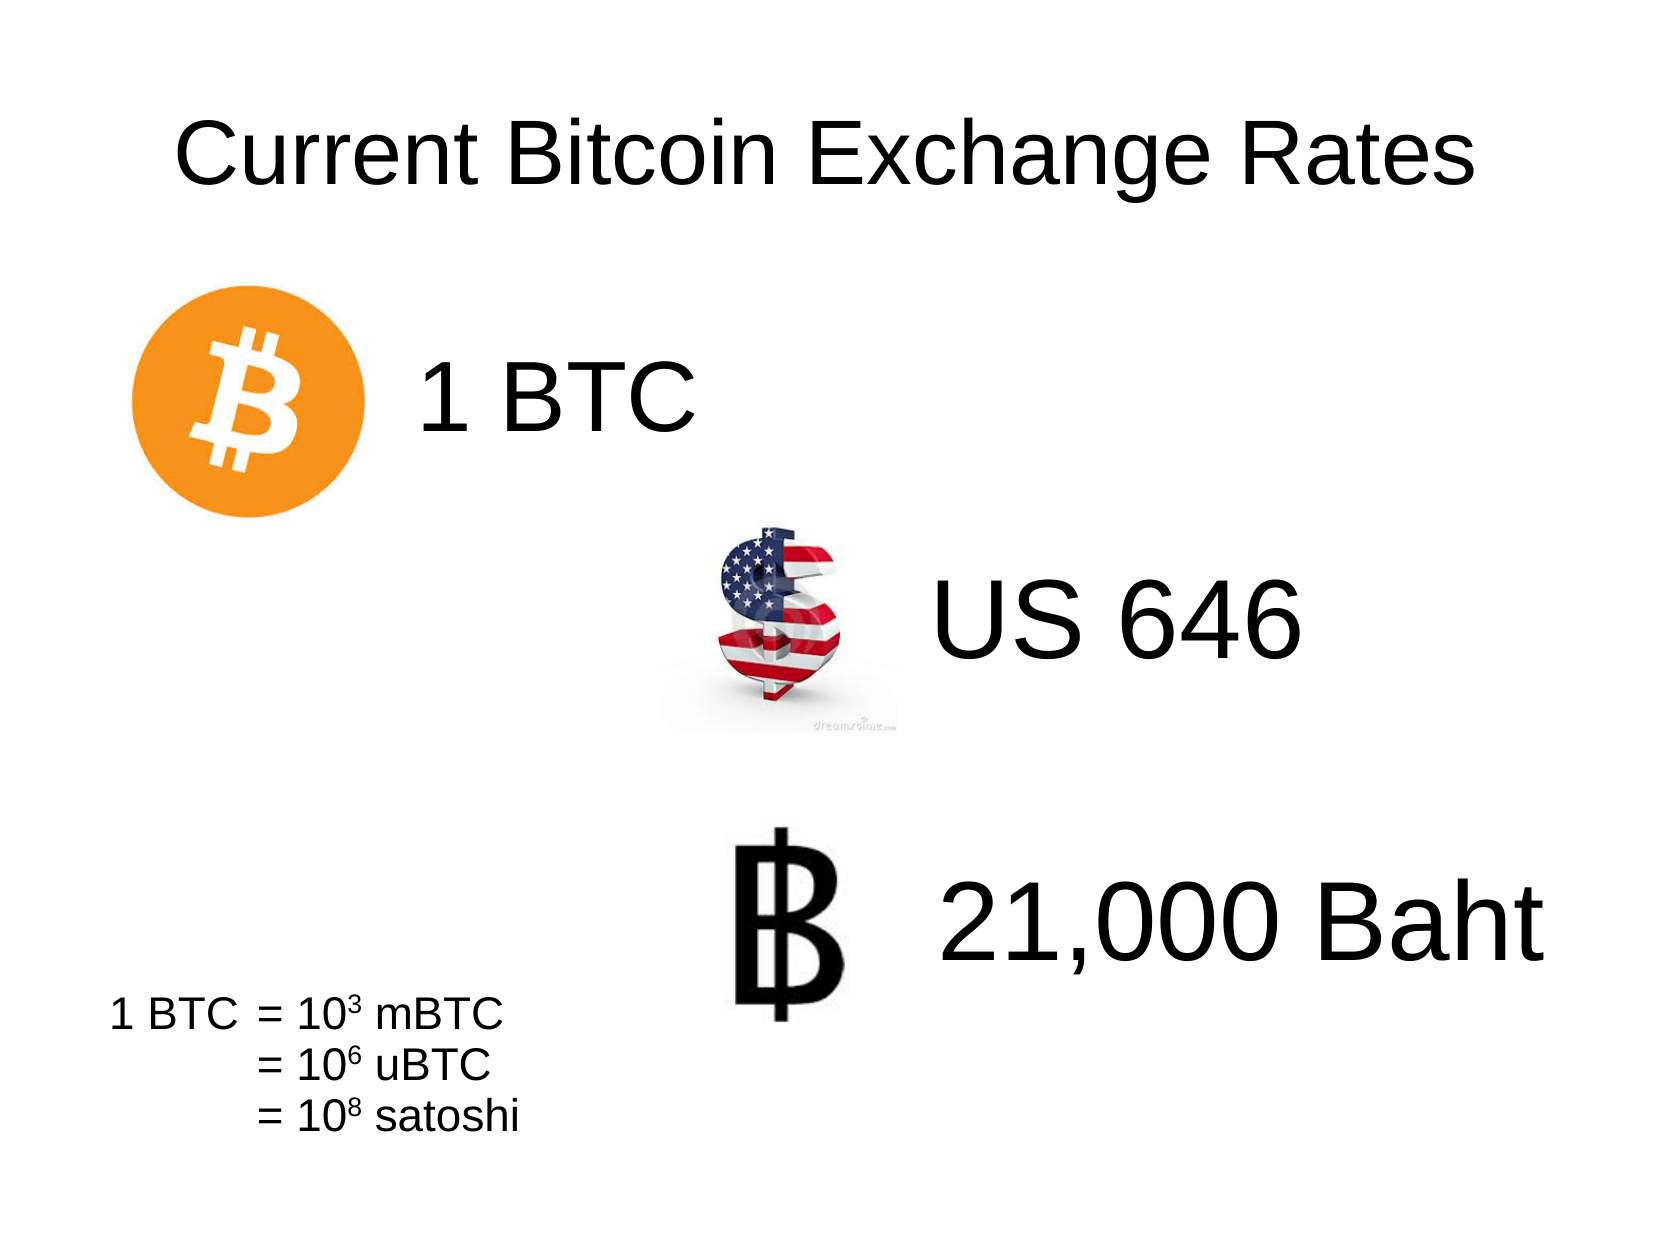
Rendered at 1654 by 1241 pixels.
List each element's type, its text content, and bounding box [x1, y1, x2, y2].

picture [661, 496, 898, 733]
text_box 21,000 Baht [923, 851, 1560, 993]
picture [662, 796, 906, 1041]
text_box 1 BTC = 103 mBTC = 106 uBTC = 108 satoshi [94, 980, 603, 1155]
text_box US 646 [914, 549, 1320, 691]
text_box 1 BTC [401, 333, 715, 461]
title Current Bitcoin Exchange Rates [82, 49, 1571, 257]
picture [129, 283, 367, 520]
